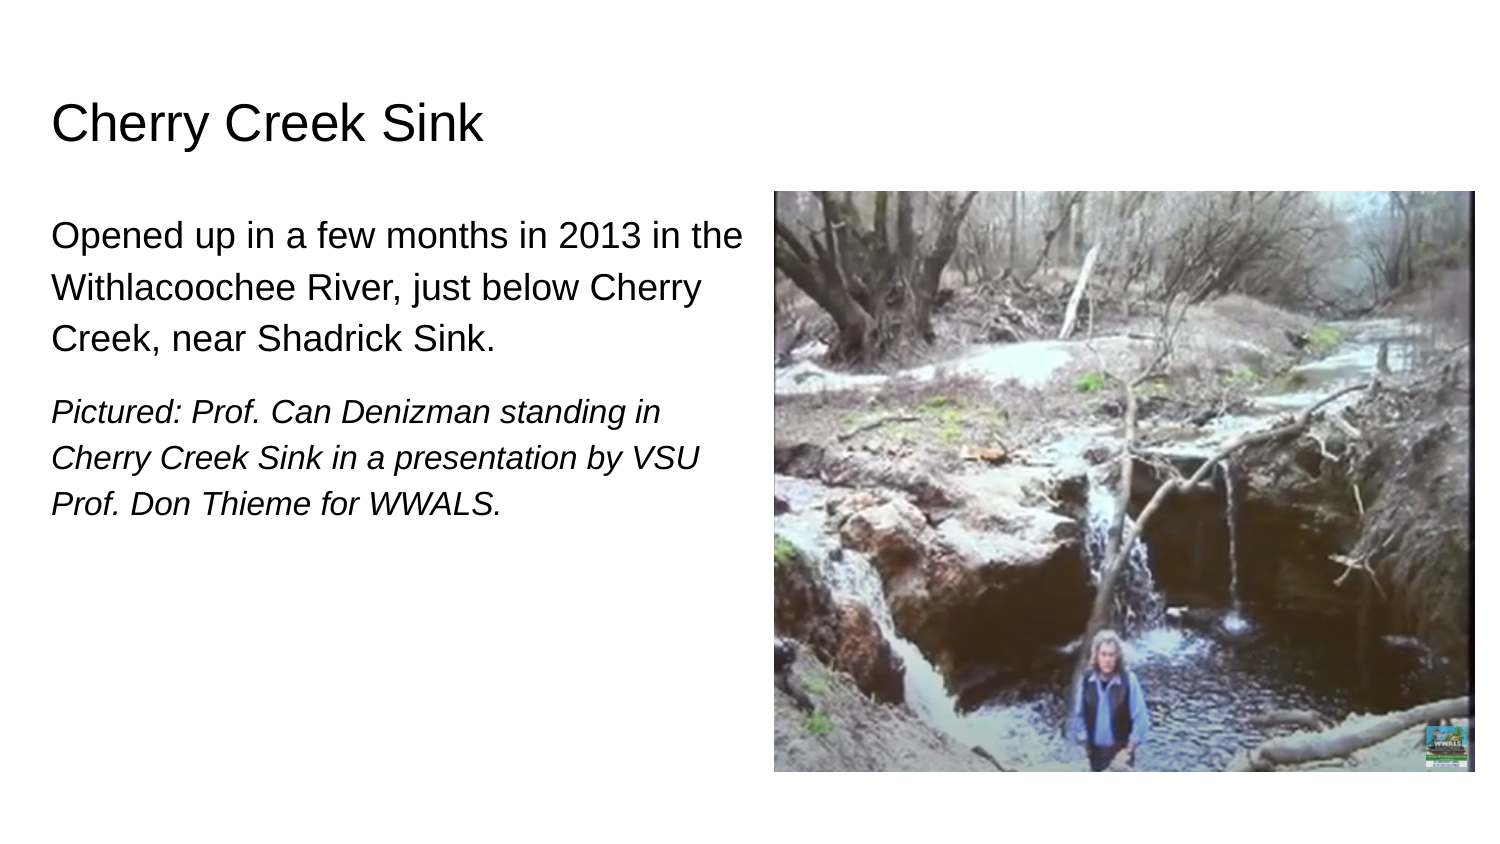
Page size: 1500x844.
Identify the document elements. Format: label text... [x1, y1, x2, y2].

list Opened up in a few months in 2013 in the Withlacoochee River, just below Cherry Creek, near Shadrick Sink. Pictured: Prof. Can Denizman standing in Cherry Creek Sink in a presentation by VSU Prof. Don Thieme for WWALS. [51, 189, 760, 750]
picture [774, 191, 1475, 772]
title Cherry Creek Sink [51, 72, 1449, 167]
